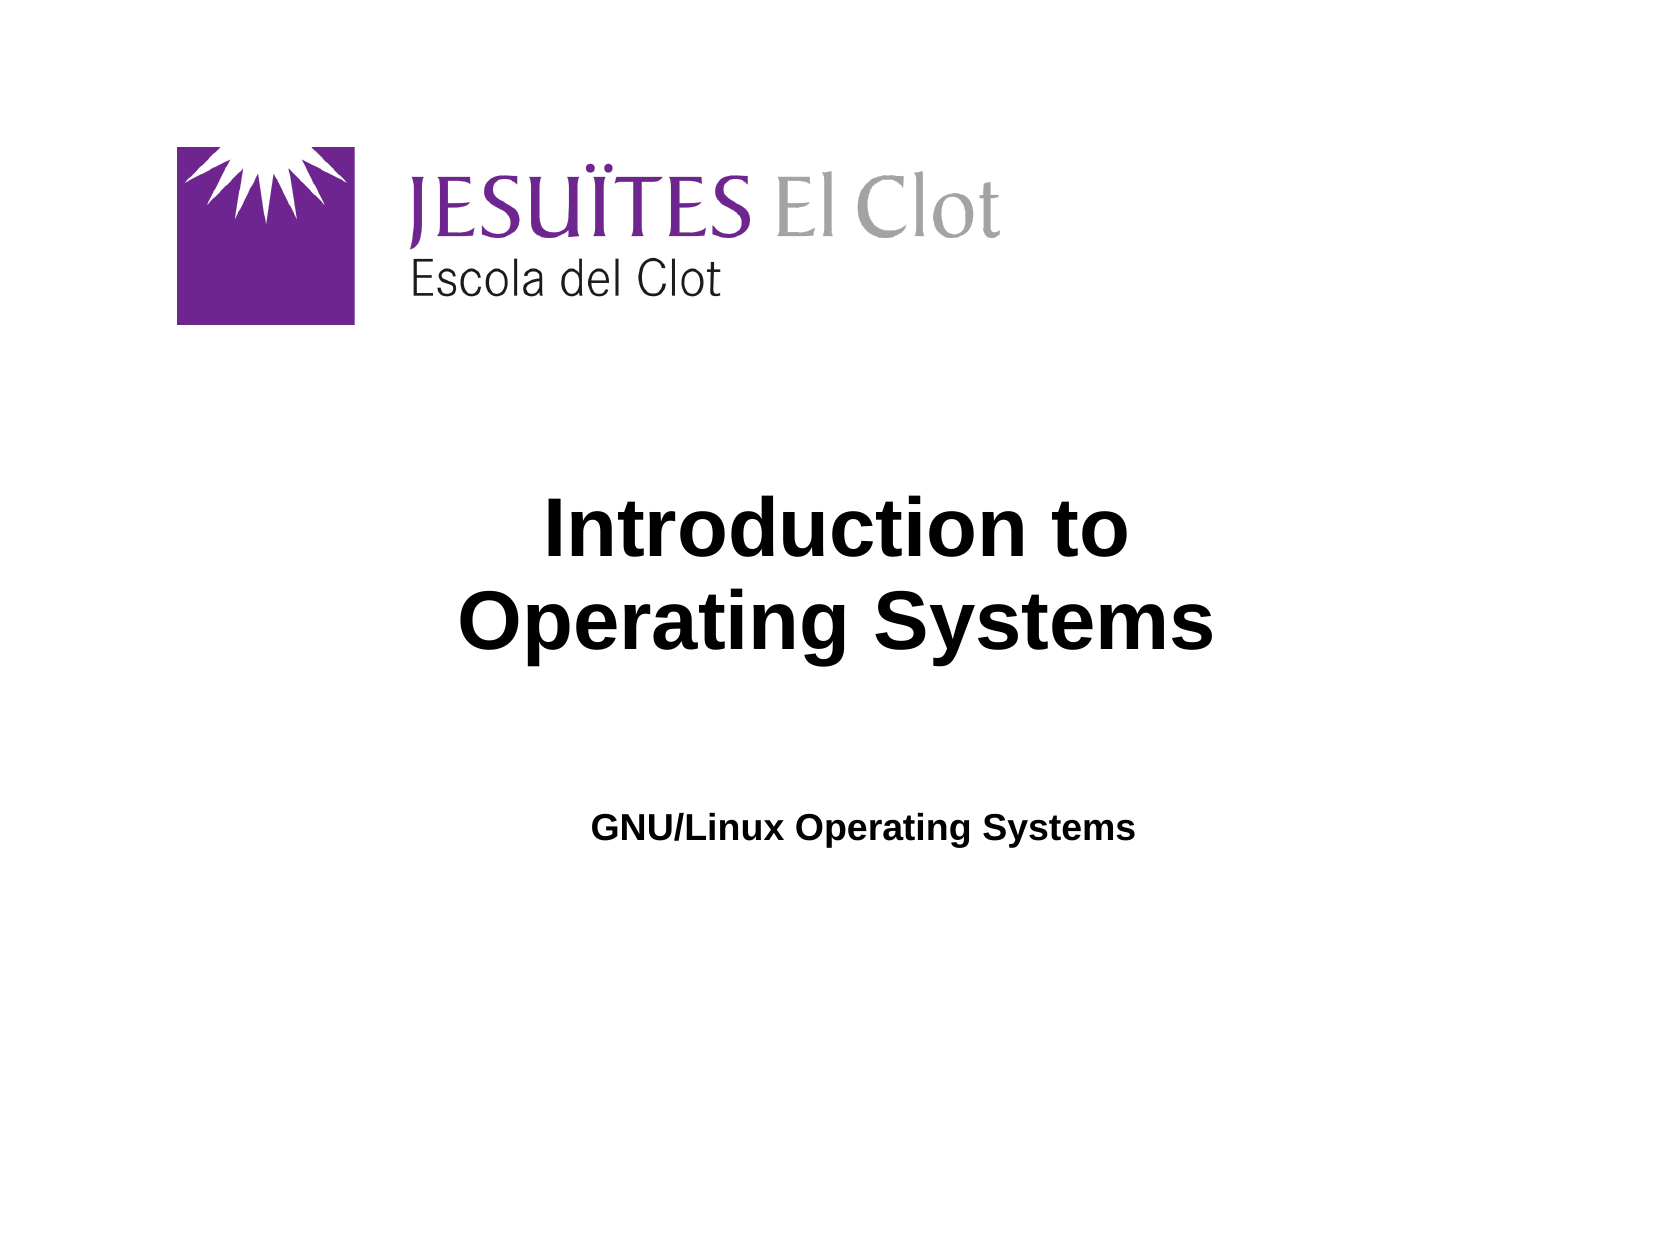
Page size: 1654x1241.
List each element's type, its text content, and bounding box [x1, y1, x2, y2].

text_box GNU/Linux Operating Systems [575, 799, 1152, 857]
picture [177, 147, 1000, 325]
text_box Introduction to Operating Systems [442, 473, 1245, 710]
